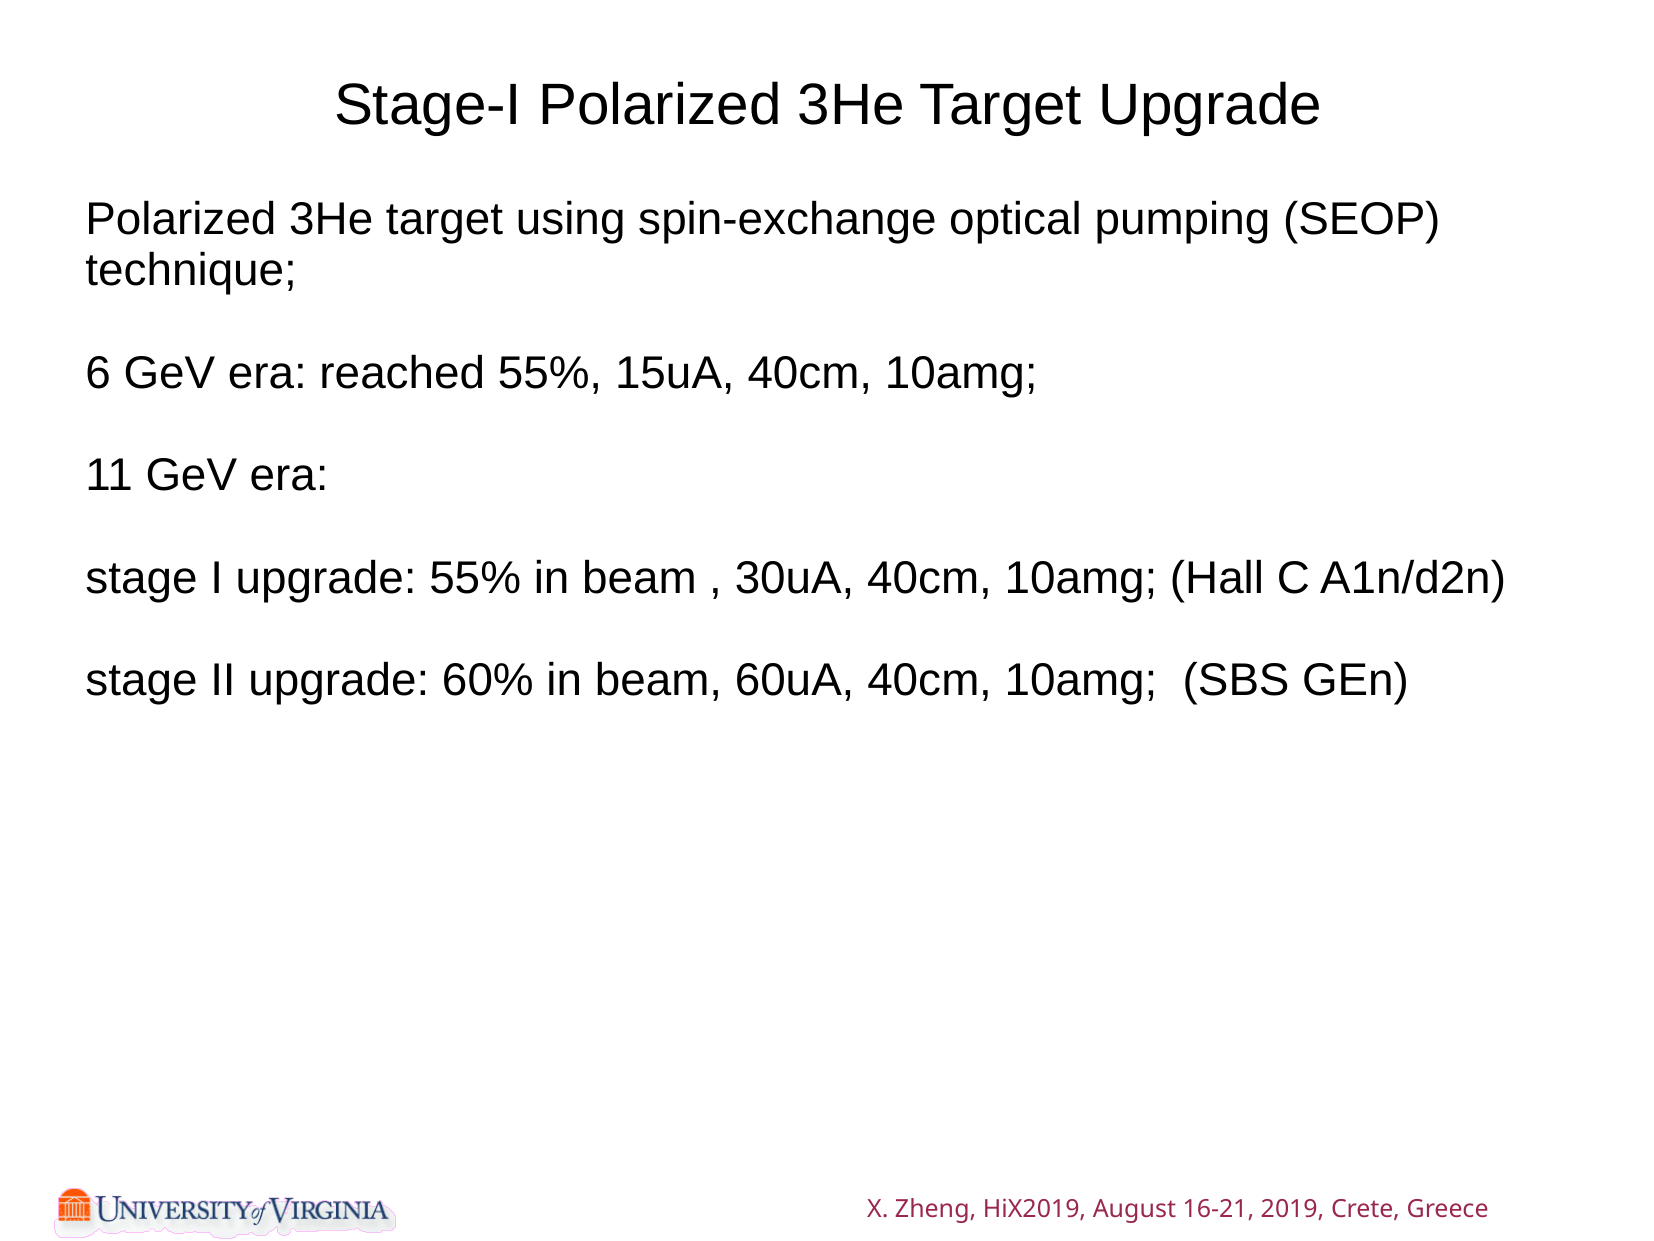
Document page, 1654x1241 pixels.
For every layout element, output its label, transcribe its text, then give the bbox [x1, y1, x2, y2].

picture [35, 1171, 409, 1241]
title Polarized 3He target using spin-exchange optical pumping (SEOP) technique; 6 GeV era: reached 55%, 15uA, 40cm, 10amg; 11 GeV era: stage I upgrade: 55% in beam , 30uA, 40cm, 10amg; (Hall C A1n/d2n) stage II upgrade: 60% in beam, 60uA, 40cm, 10amg; (SBS GEn) [85, 181, 1570, 768]
title Stage-I Polarized 3He Target Upgrade [42, 54, 1616, 154]
